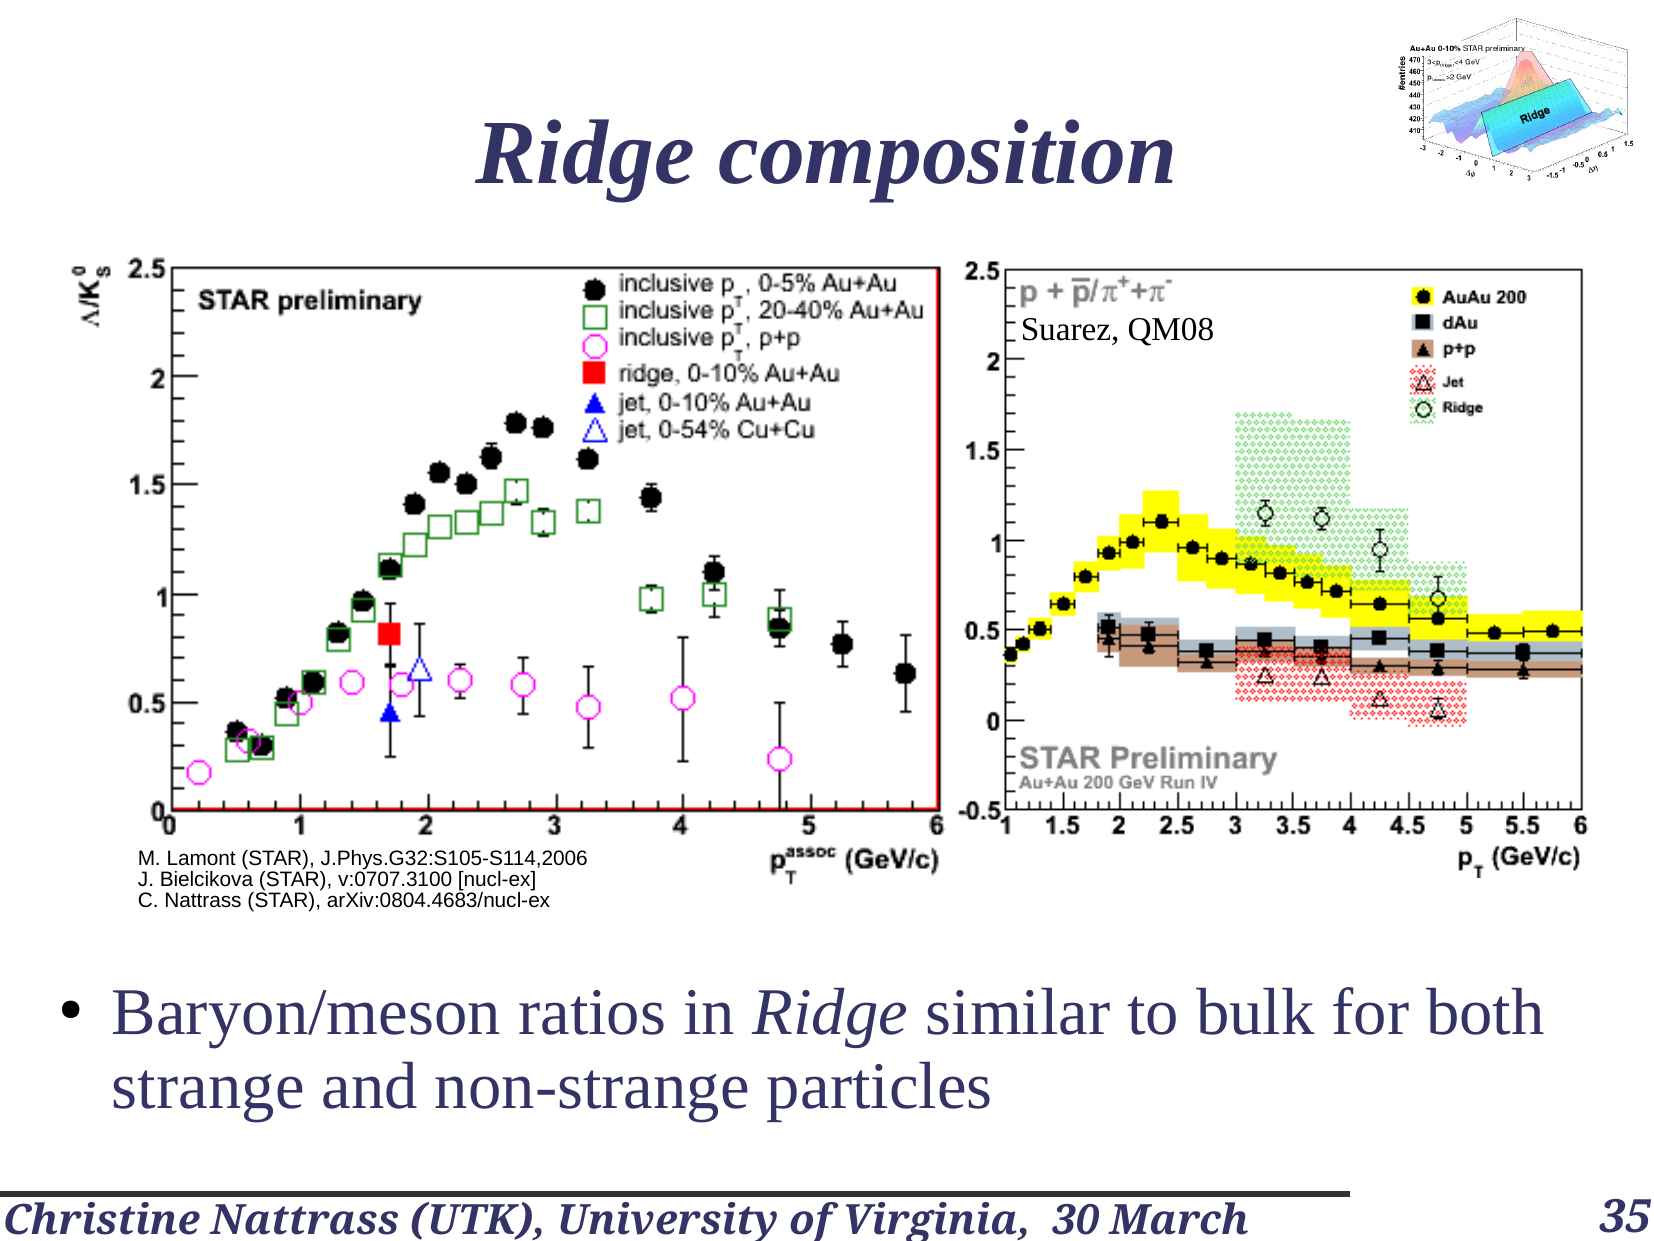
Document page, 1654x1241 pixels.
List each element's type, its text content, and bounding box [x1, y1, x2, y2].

text_box M. Lamont (STAR), J.Phys.G32:S105-S114,2006 J. Bielcikova (STAR), v:0707.3100 [nucl-ex] C. Nattrass (STAR), arXiv:0804.4683/nucl-ex [123, 840, 724, 891]
picture [68, 202, 1654, 887]
picture [1398, 0, 1654, 192]
text_box Suarez, QM08 [1006, 303, 1307, 356]
list Baryon/meson ratios in Ridge similar to bulk for both strange and non-strange particles [41, 974, 1654, 1124]
title Ridge composition [82, 49, 1571, 256]
